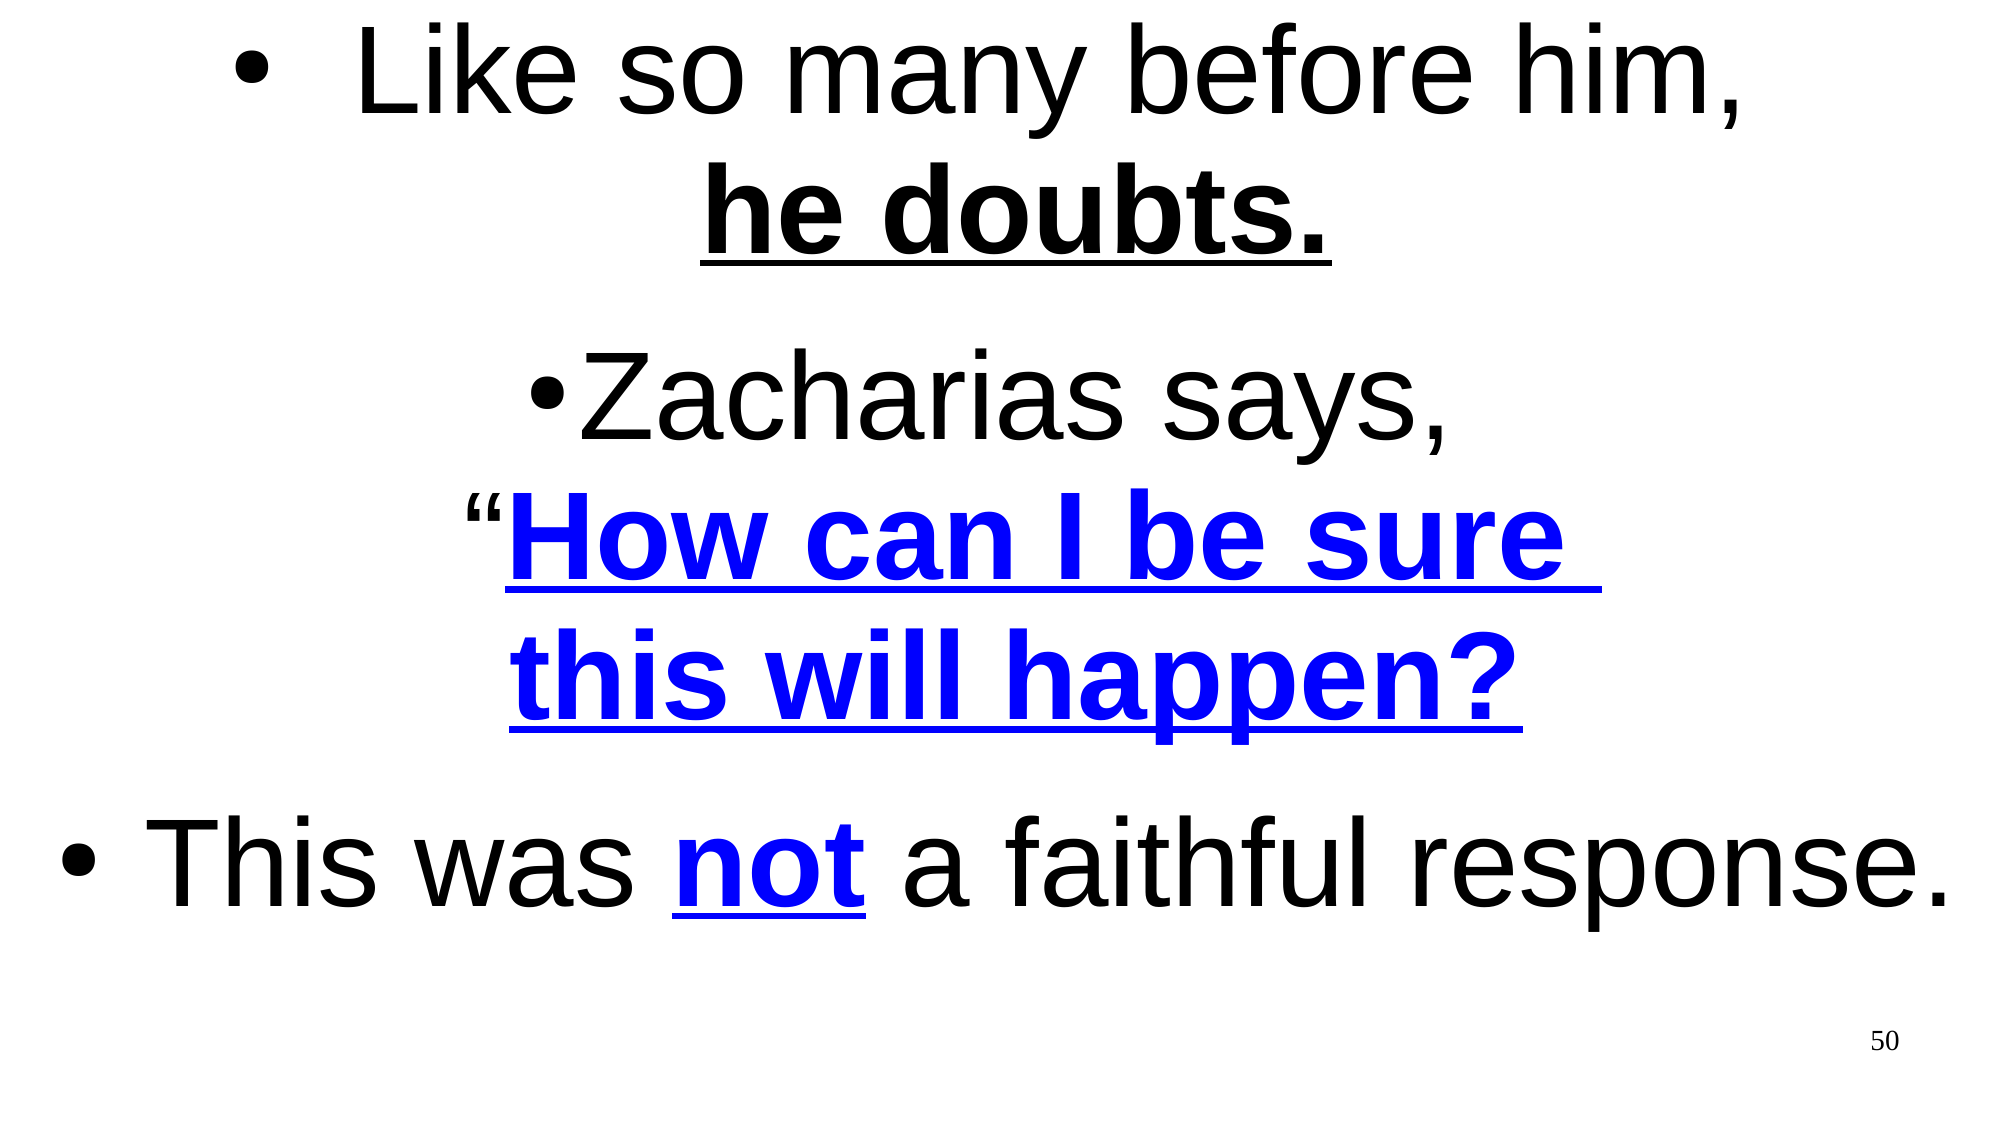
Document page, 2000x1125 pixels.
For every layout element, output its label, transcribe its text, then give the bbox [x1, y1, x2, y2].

list Like so many before him, he doubts. Zacharias says, “How can I be sure this will happen? This was not a faithful response. [0, 0, 1996, 1123]
